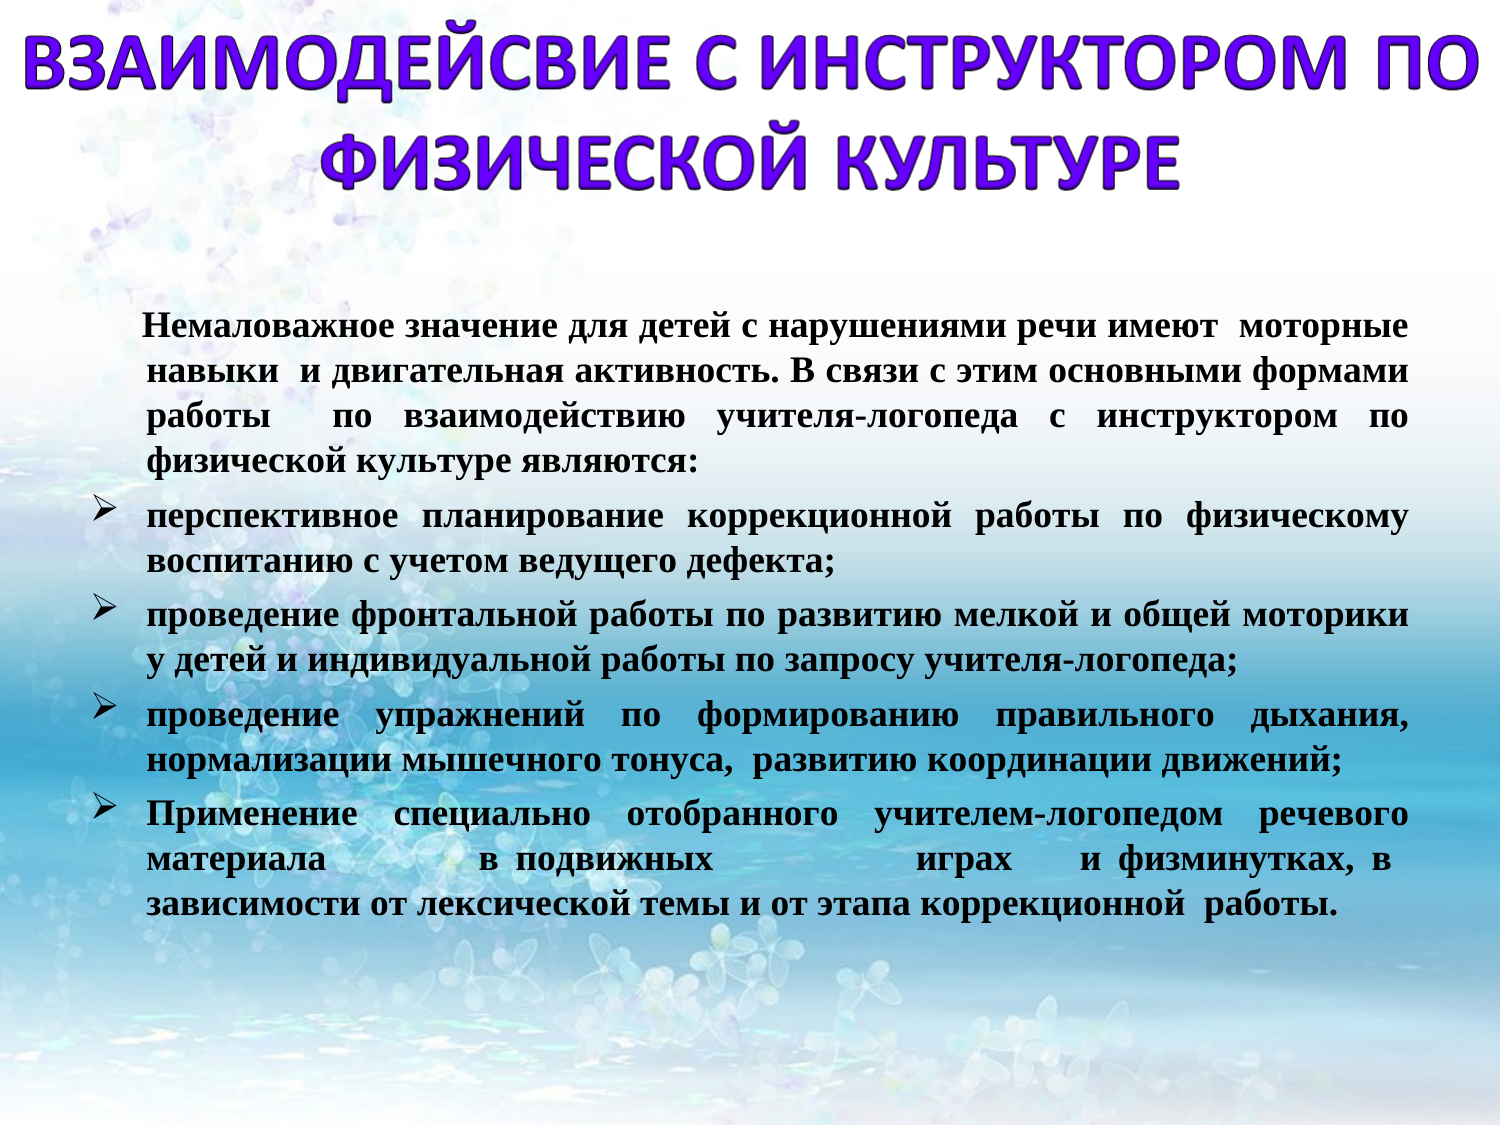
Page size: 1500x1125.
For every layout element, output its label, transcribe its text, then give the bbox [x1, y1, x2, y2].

picture [0, 0, 1500, 1125]
list Немаловажное значение для детей с нарушениями речи имеют моторные навыки и двигательная активность. В связи с этим основными формами работы по взаимодействию учителя-логопеда с инструктором по физической культуре являются: перспективное планирование коррекционной работы по физическому воспитанию с учетом ведущего дефекта; проведение фронтальной работы по развитию мелкой и общей моторики у детей и индивидуальной работы по запросу учителя-логопеда; проведение упражнений по формированию правильного дыхания, нормализации мышечного тонуса, развитию координации движений; Применение специально отобранного учителем-логопедом речевого материала в подвижных играх и физминутках, в зависимости от лексической темы и от этапа коррекционной работы. [75, 292, 1426, 1005]
